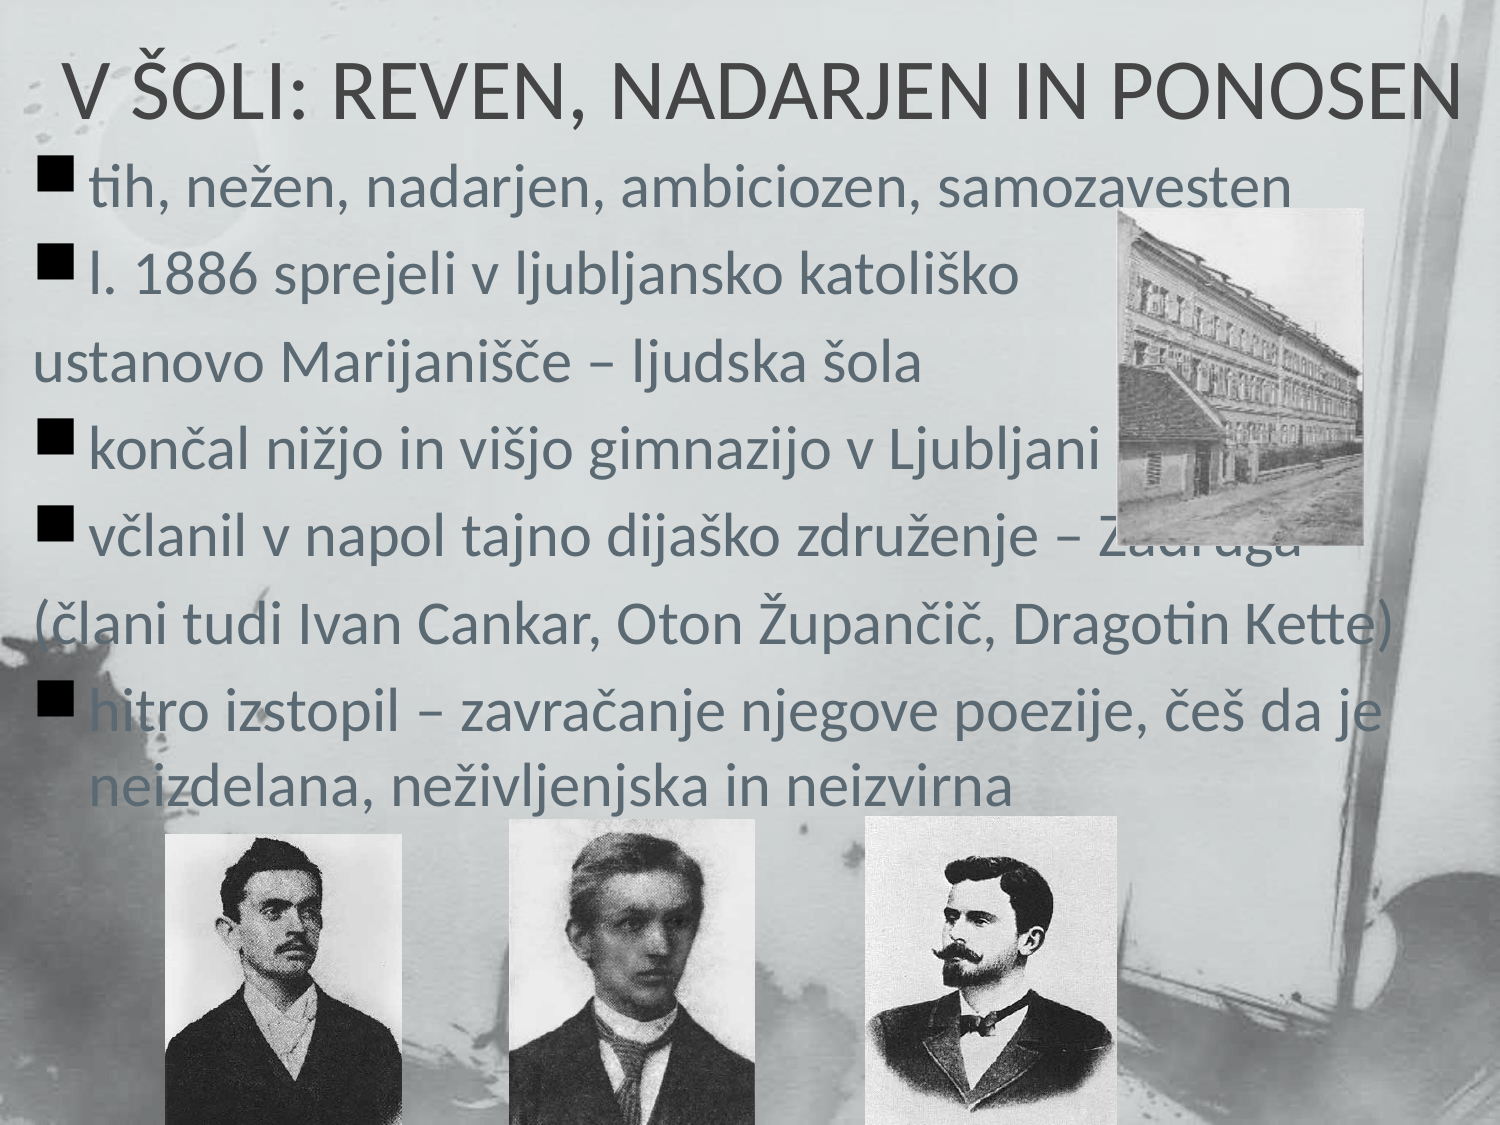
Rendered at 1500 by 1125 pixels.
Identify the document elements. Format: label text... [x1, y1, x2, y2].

picture [0, 0, 1500, 1125]
title V ŠOLI: REVEN, NADARJEN IN PONOSEN [22, 19, 1500, 150]
list tih, nežen, nadarjen, ambiciozen, samozavesten l. 1886 sprejeli v ljubljansko katoliško ustanovo Marijanišče – ljudska šola končal nižjo in višjo gimnazijo v Ljubljani včlanil v napol tajno dijaško združenje – Zadruga (člani tudi Ivan Cankar, Oton Župančič, Dragotin Kette) hitro izstopil – zavračanje njegove poezije, češ da je neizdelana, neživljenjska in neizvirna [17, 137, 1483, 1106]
picture [1116, 208, 1365, 546]
